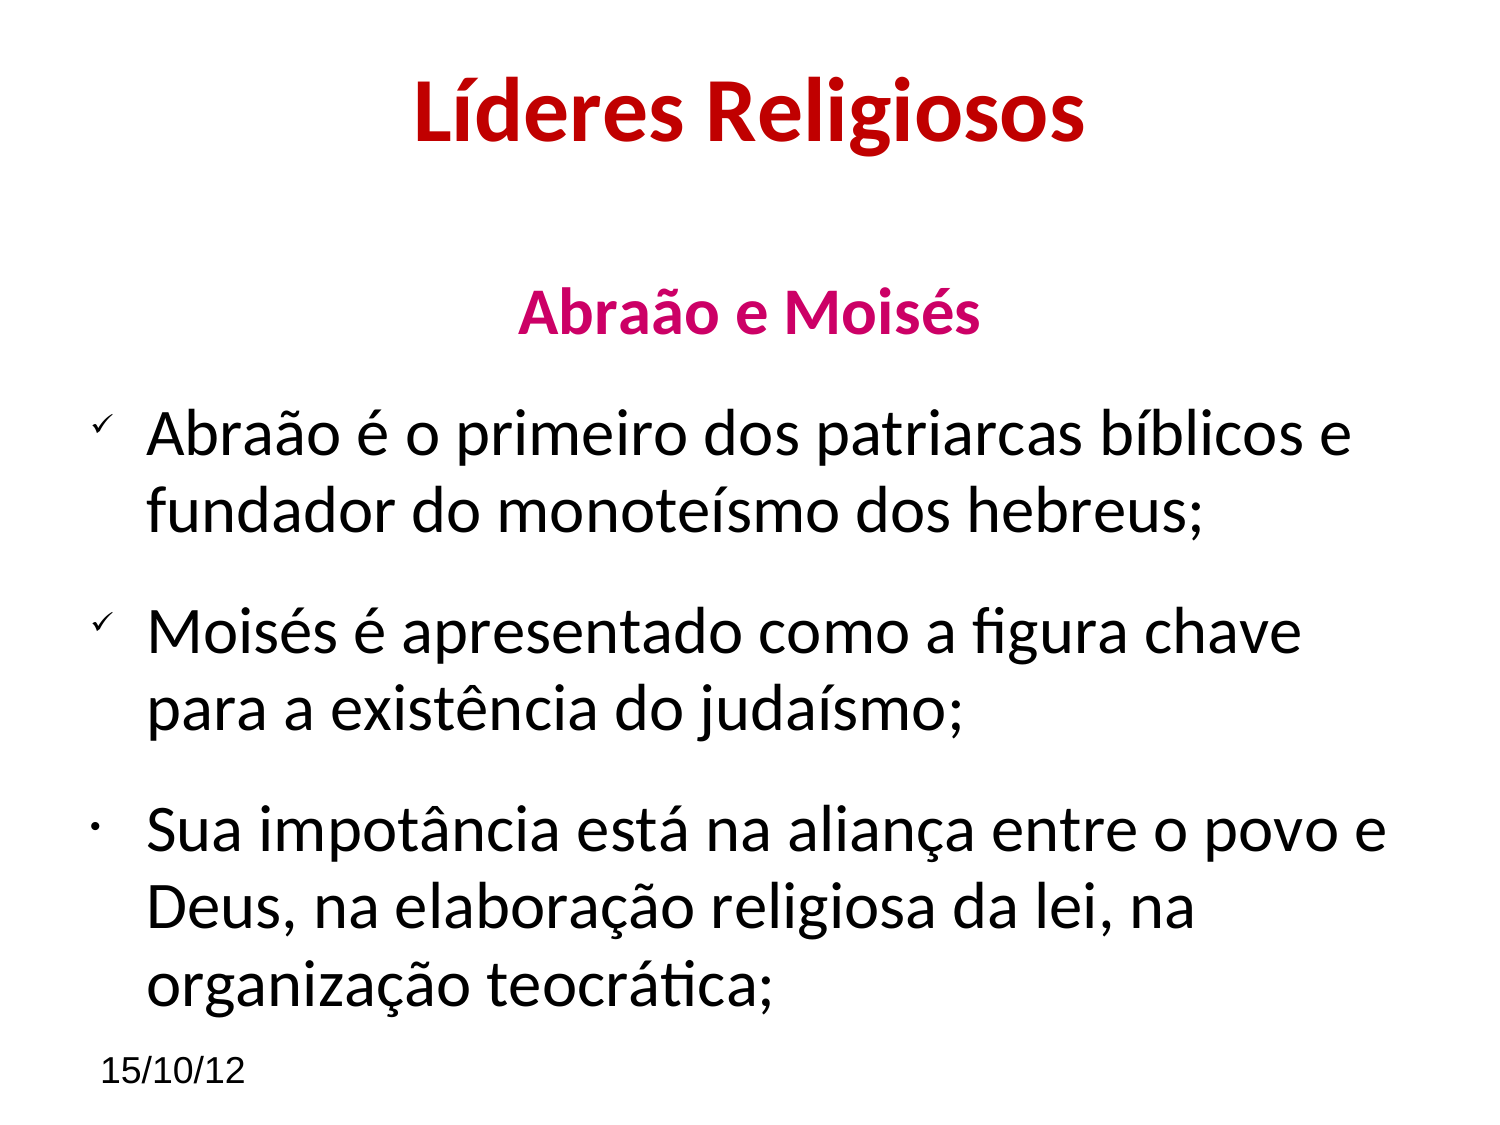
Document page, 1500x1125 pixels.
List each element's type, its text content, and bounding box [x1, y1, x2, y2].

text_box Abraão e Moisés Abraão é o primeiro dos patriarcas bíblicos e fundador do monoteísmo dos hebreus; Moisés é apresentado como a figura chave para a existência do judaísmo; Sua impotância está na aliança entre o povo e Deus, na elaboração religiosa da lei, na organização teocrática; [75, 262, 1426, 1005]
title Líderes Religiosos [75, 45, 1426, 233]
